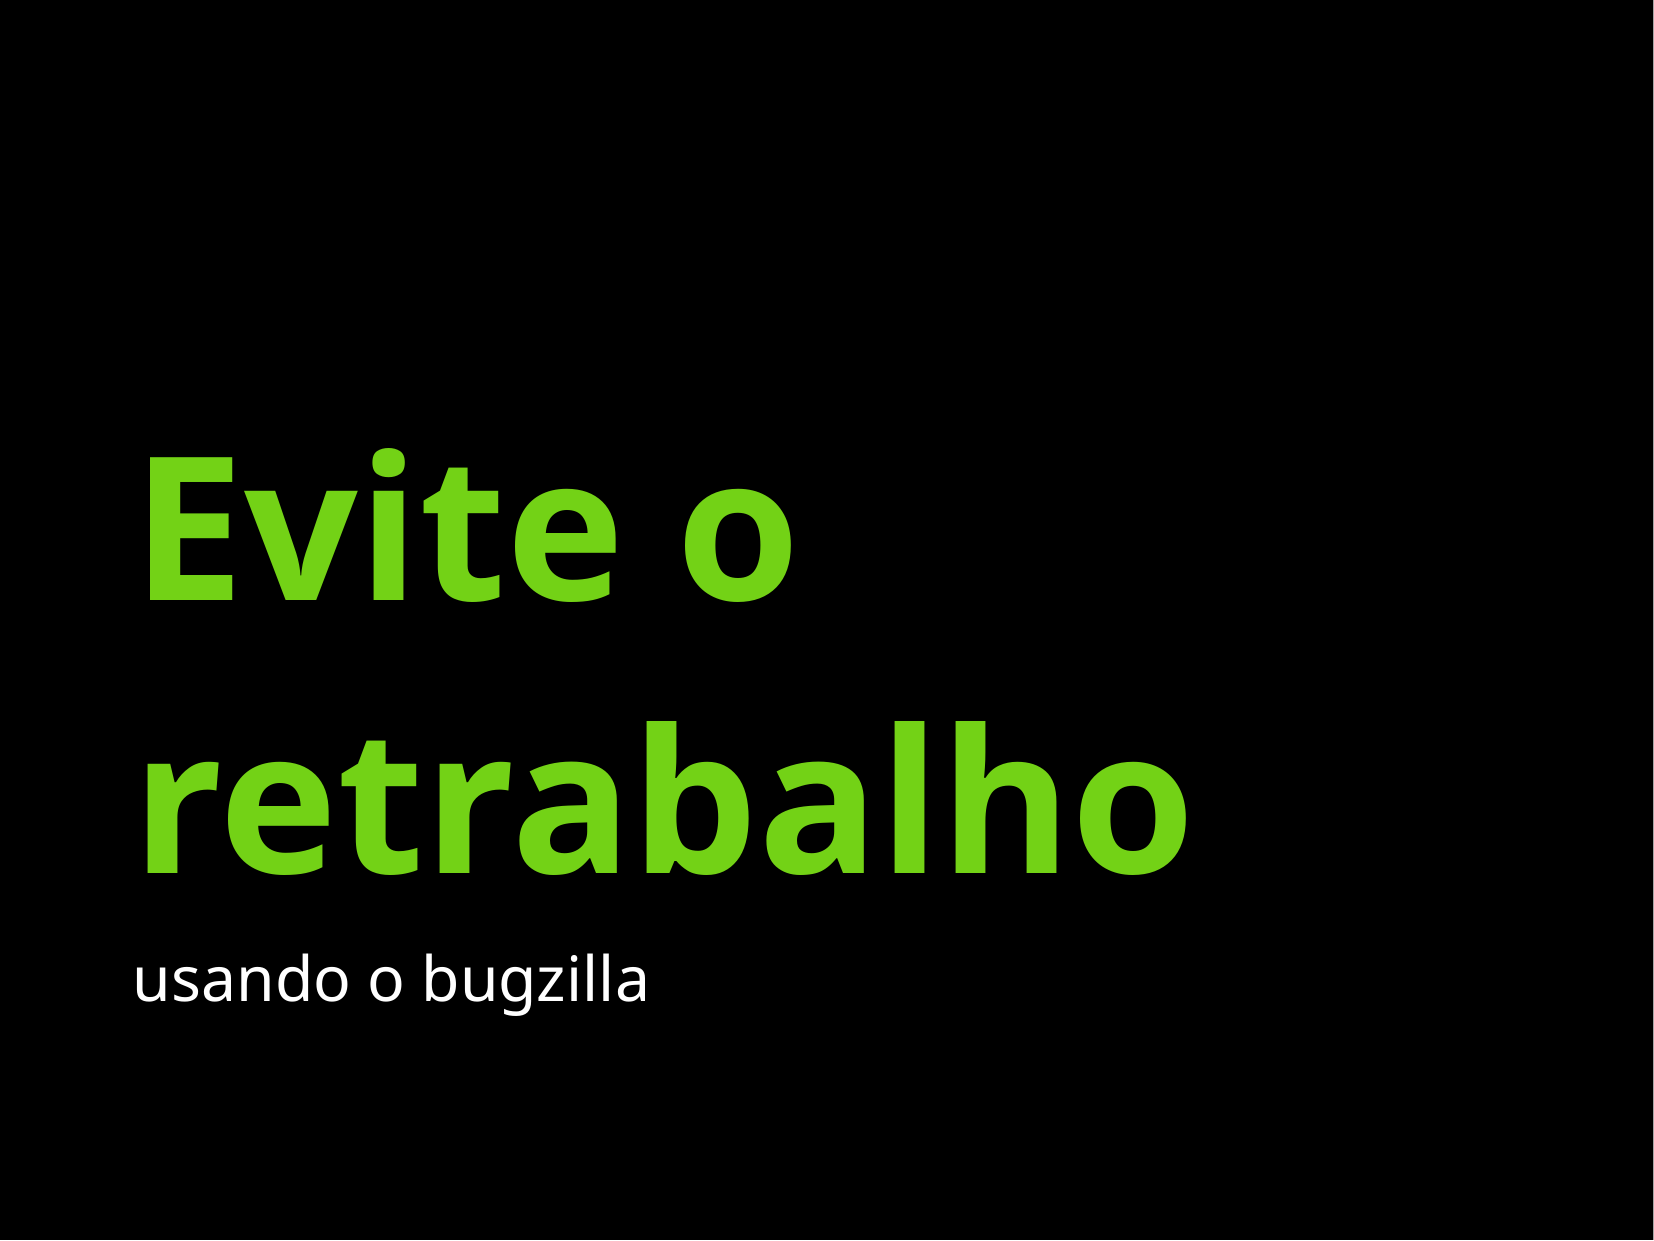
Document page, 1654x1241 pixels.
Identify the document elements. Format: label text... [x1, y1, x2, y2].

text_box usando o bugzilla [118, 927, 1536, 1134]
text_box Evite o retrabalho [118, 100, 1536, 927]
